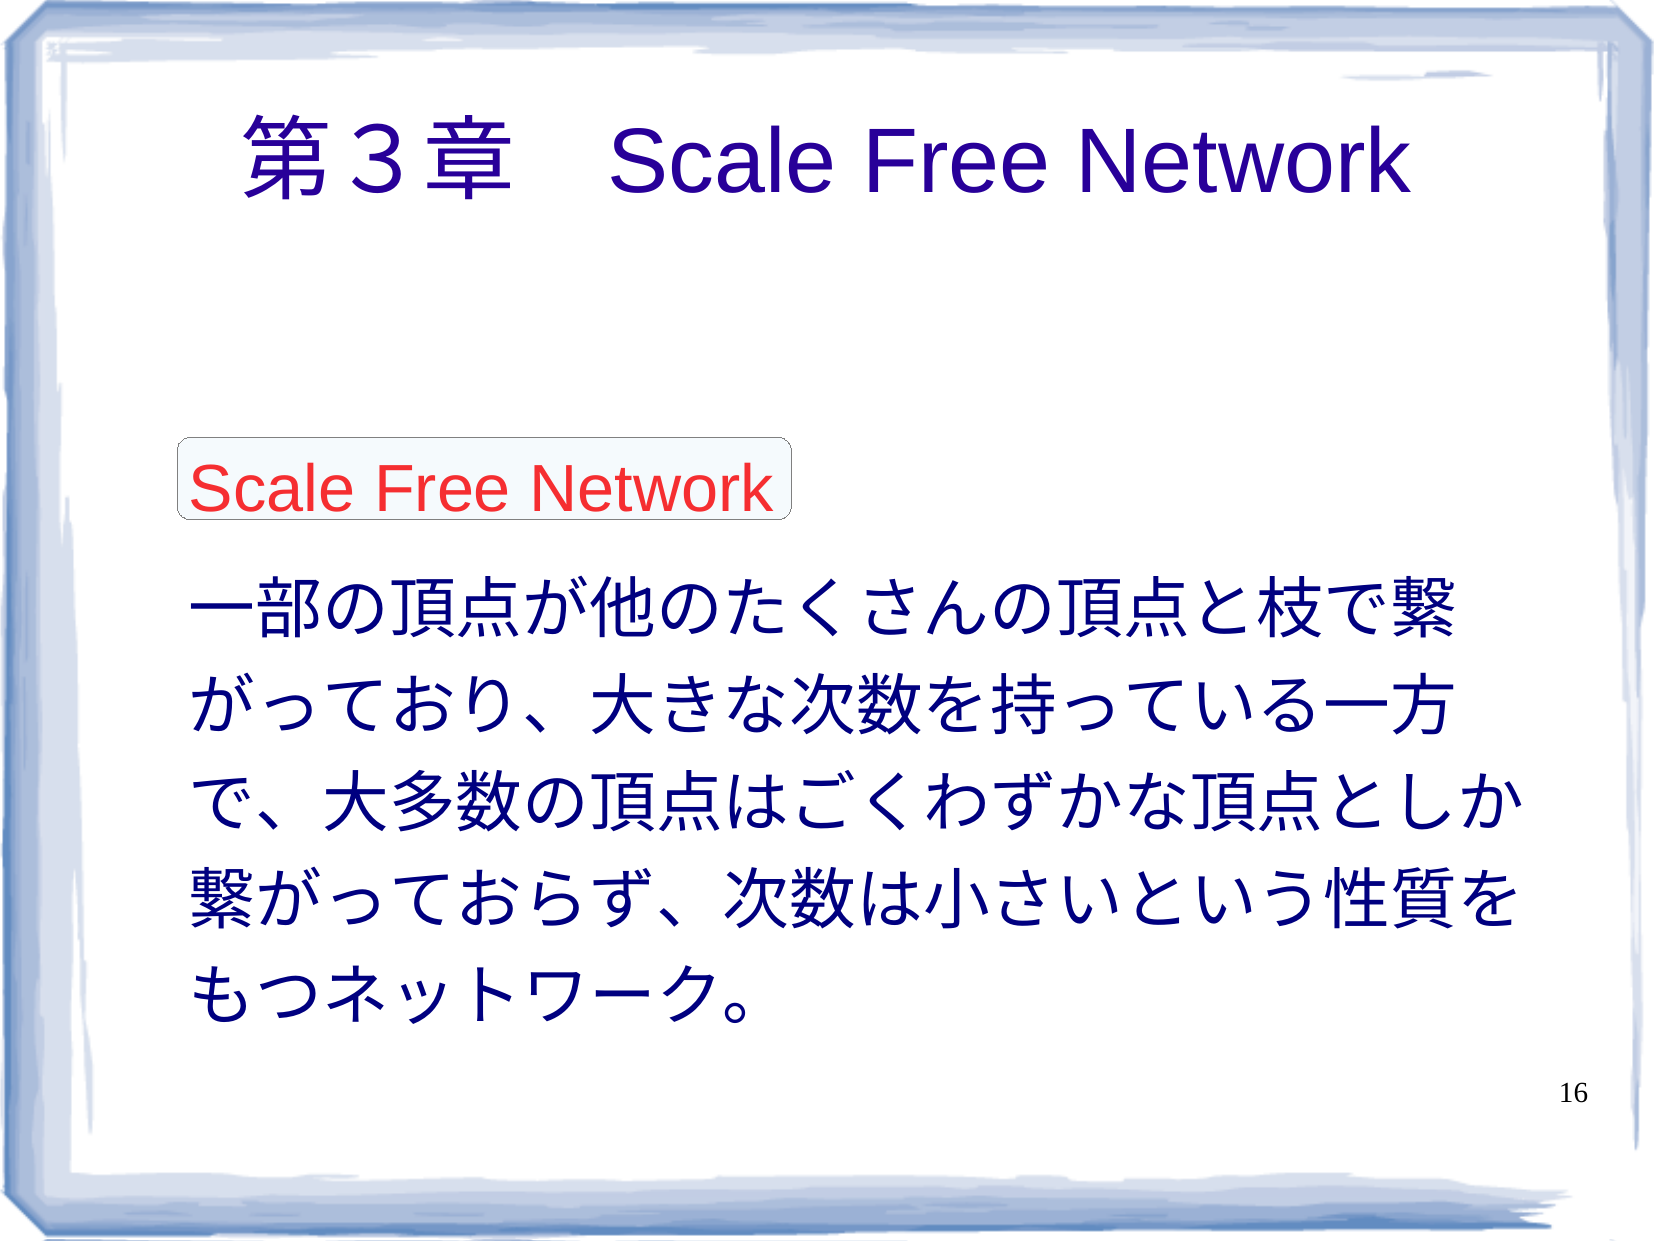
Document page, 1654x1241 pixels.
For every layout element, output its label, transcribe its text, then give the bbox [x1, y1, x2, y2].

title 第３章 Scale Free Network [82, 49, 1571, 257]
picture [0, 0, 1654, 1241]
text_box [177, 437, 792, 520]
list Scale Free Network 一部の頂点が他のたくさんの頂点と枝で繋がっており、大きな次数を持っている一方で、大多数の頂点はごくわずかな頂点としか繋がっておらず、次数は小さいという性質をもつネットワーク。 [118, 324, 1571, 1045]
